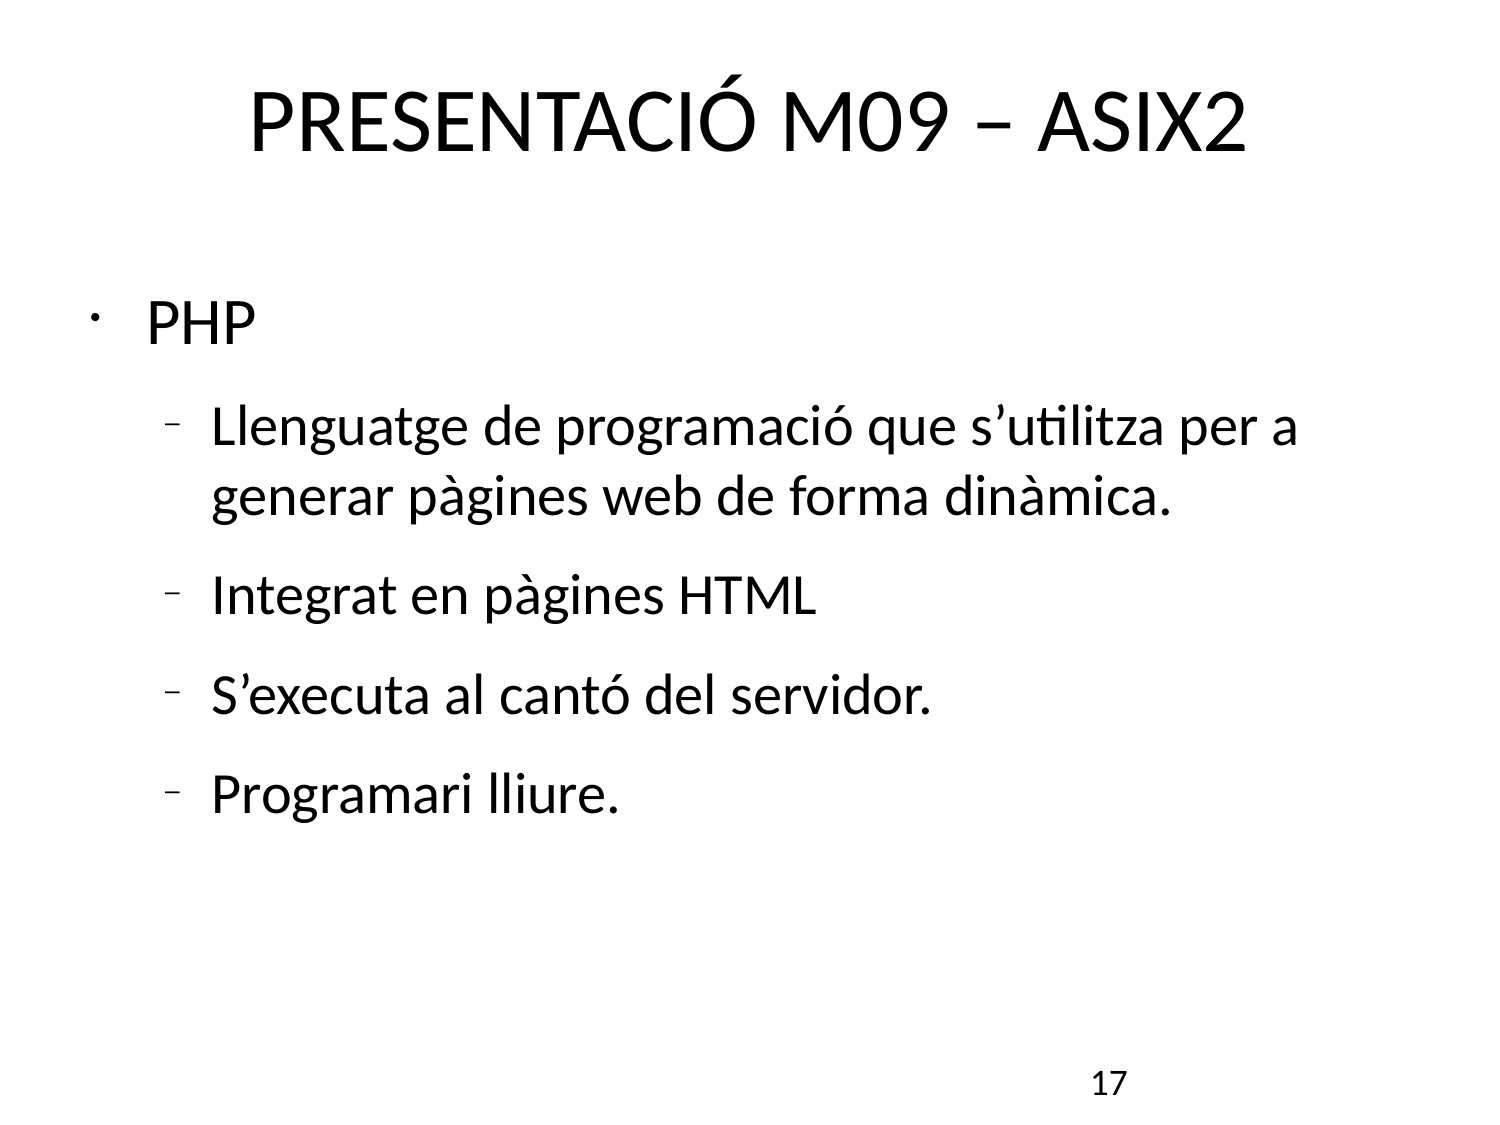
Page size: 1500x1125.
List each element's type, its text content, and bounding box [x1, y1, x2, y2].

list PHP Llenguatge de programació que s’utilitza per a generar pàgines web de forma dinàmica. Integrat en pàgines HTML S’executa al cantó del servidor. Programari lliure. [75, 262, 1425, 1005]
title PRESENTACIÓ M09 – ASIX2 [75, 45, 1425, 233]
